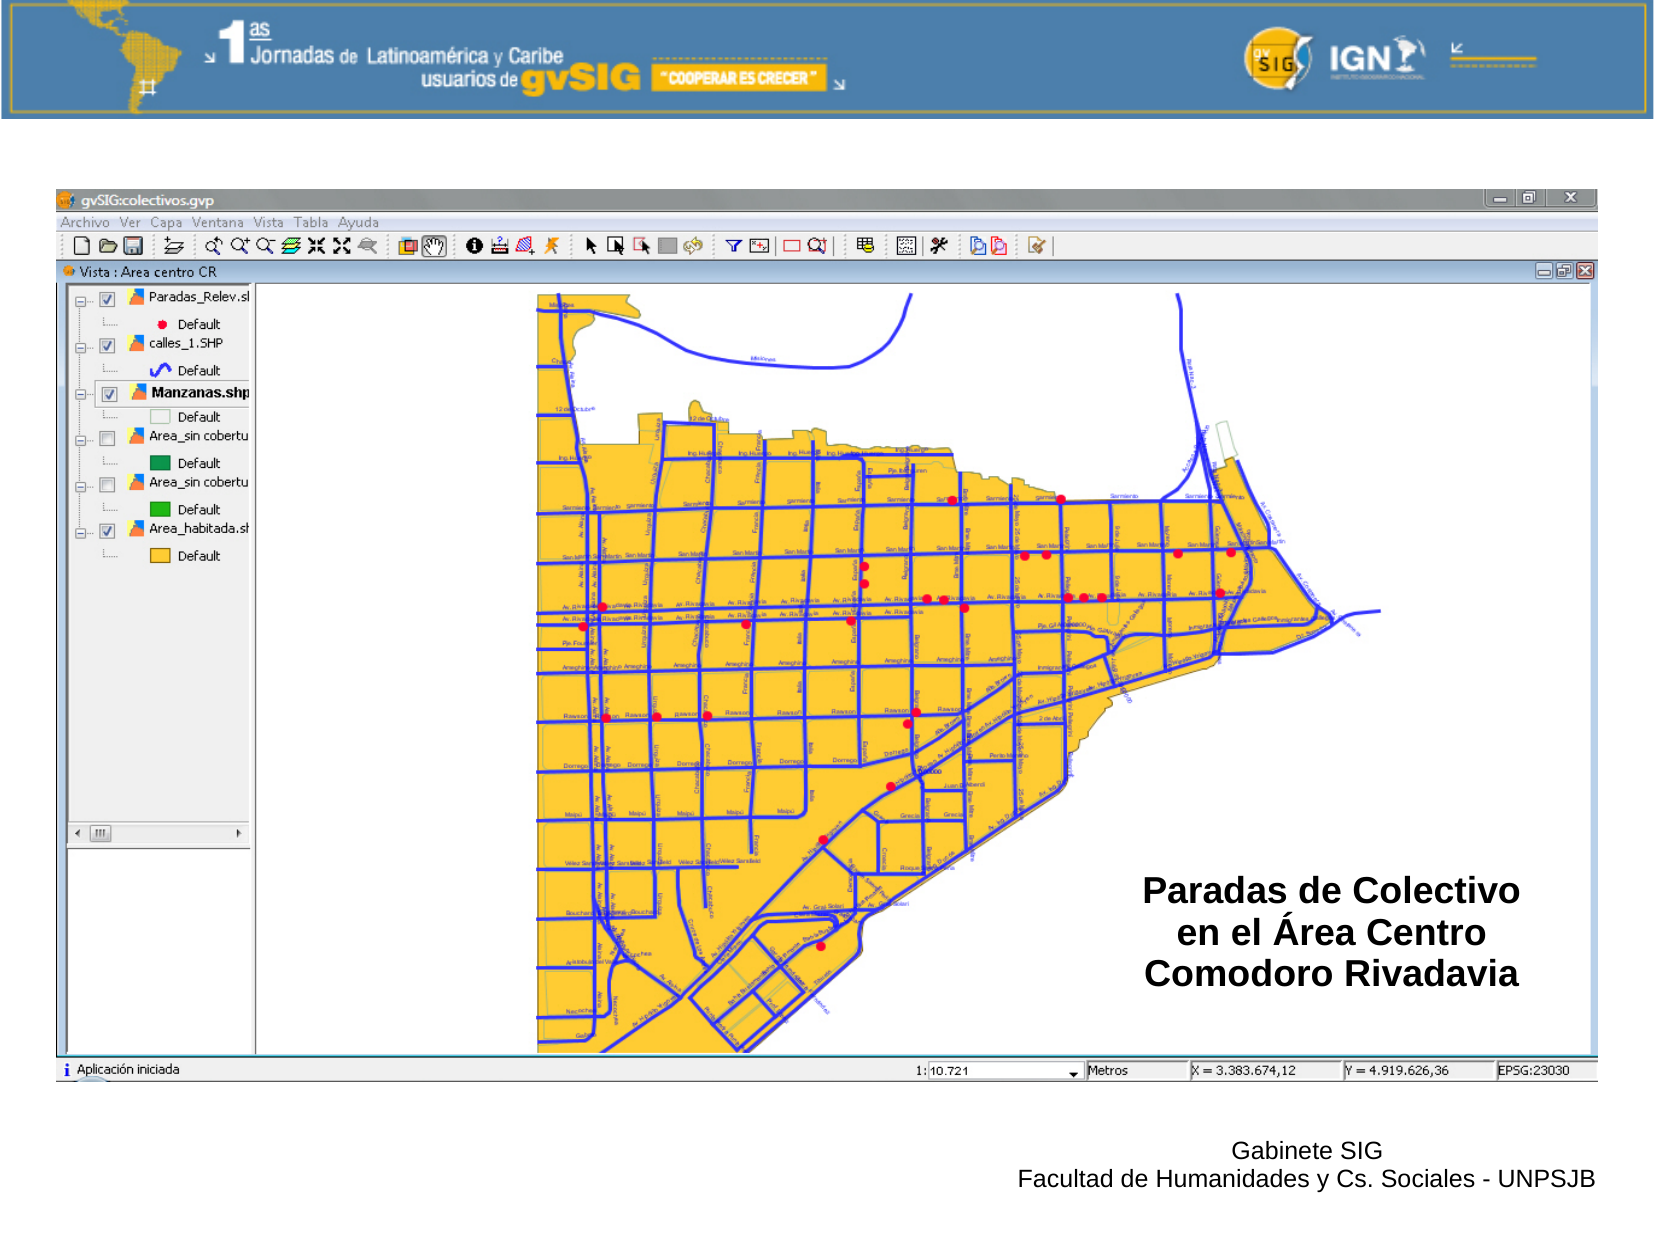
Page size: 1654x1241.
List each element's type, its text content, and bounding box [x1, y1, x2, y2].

text_box Paradas de Colectivo en el Área Centro Comodoro Rivadavia [1127, 862, 1536, 1010]
text_box Gabinete SIG Facultad de Humanidades y Cs. Sociales - UNPSJB [997, 1128, 1618, 1200]
picture [0, 0, 1654, 119]
picture [56, 189, 1598, 1082]
